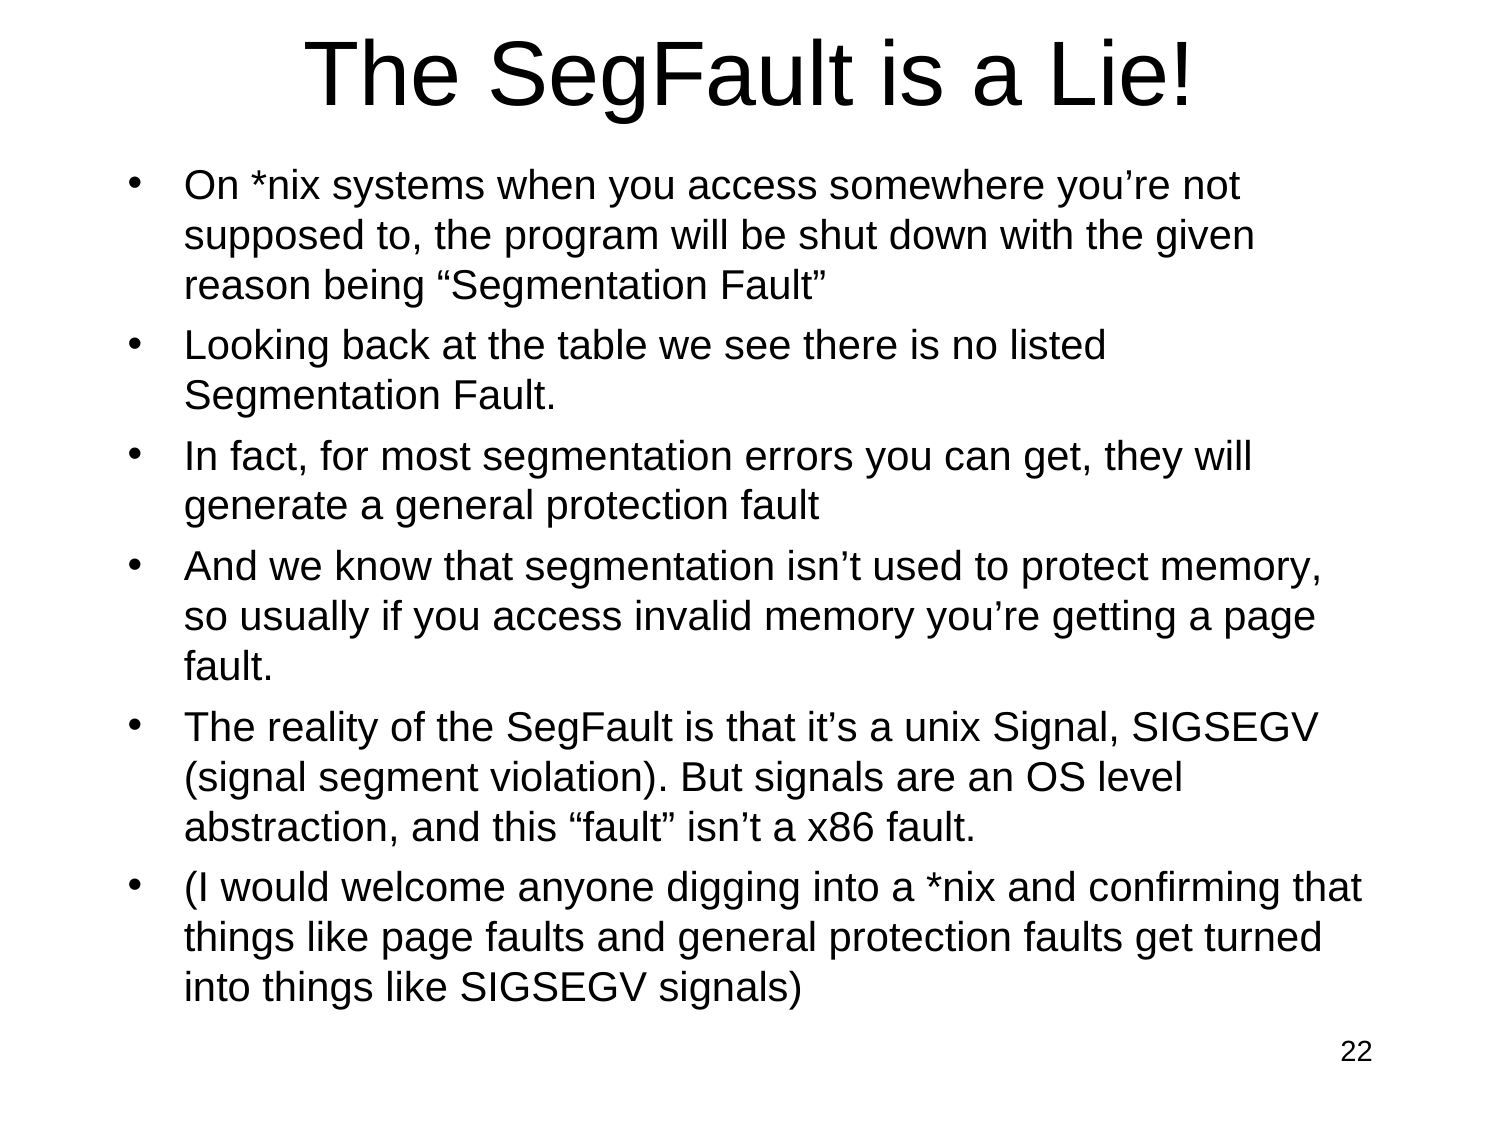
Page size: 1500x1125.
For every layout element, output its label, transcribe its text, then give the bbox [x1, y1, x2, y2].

text_box <number> [1074, 1025, 1388, 1101]
list On *nix systems when you access somewhere you’re not supposed to, the program will be shut down with the given reason being “Segmentation Fault” Looking back at the table we see there is no listed Segmentation Fault. In fact, for most segmentation errors you can get, they will generate a general protection fault And we know that segmentation isn’t used to protect memory, so usually if you access invalid memory you’re getting a page fault. The reality of the SegFault is that it’s a unix Signal, SIGSEGV (signal segment violation). But signals are an OS level abstraction, and this “fault” isn’t a x86 fault. (I would welcome anyone digging into a *nix and confirming that things like page faults and general protection faults get turned into things like SIGSEGV signals) [112, 149, 1388, 1018]
title The SegFault is a Lie! [112, 0, 1388, 149]
